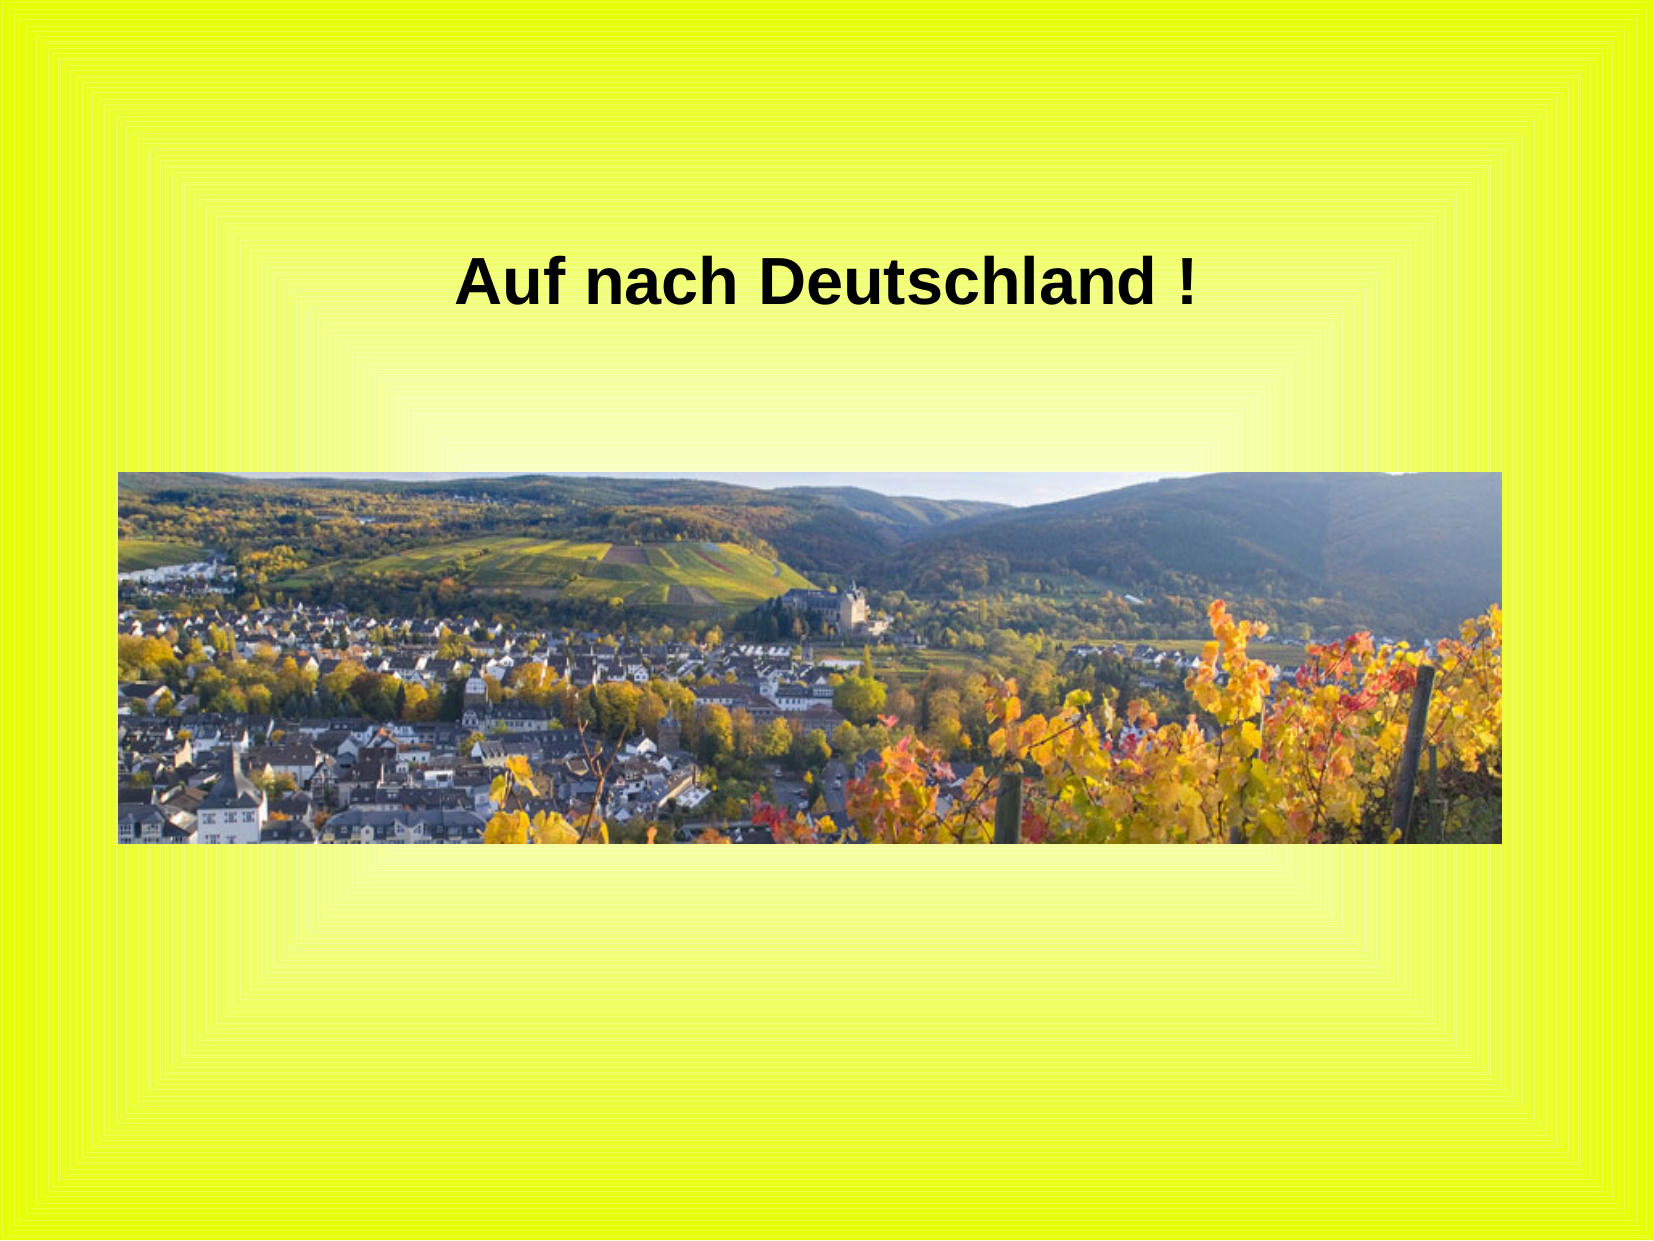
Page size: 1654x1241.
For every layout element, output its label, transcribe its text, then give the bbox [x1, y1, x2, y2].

text_box Auf nach Deutschland ! [265, 236, 1388, 326]
picture [118, 472, 1502, 844]
